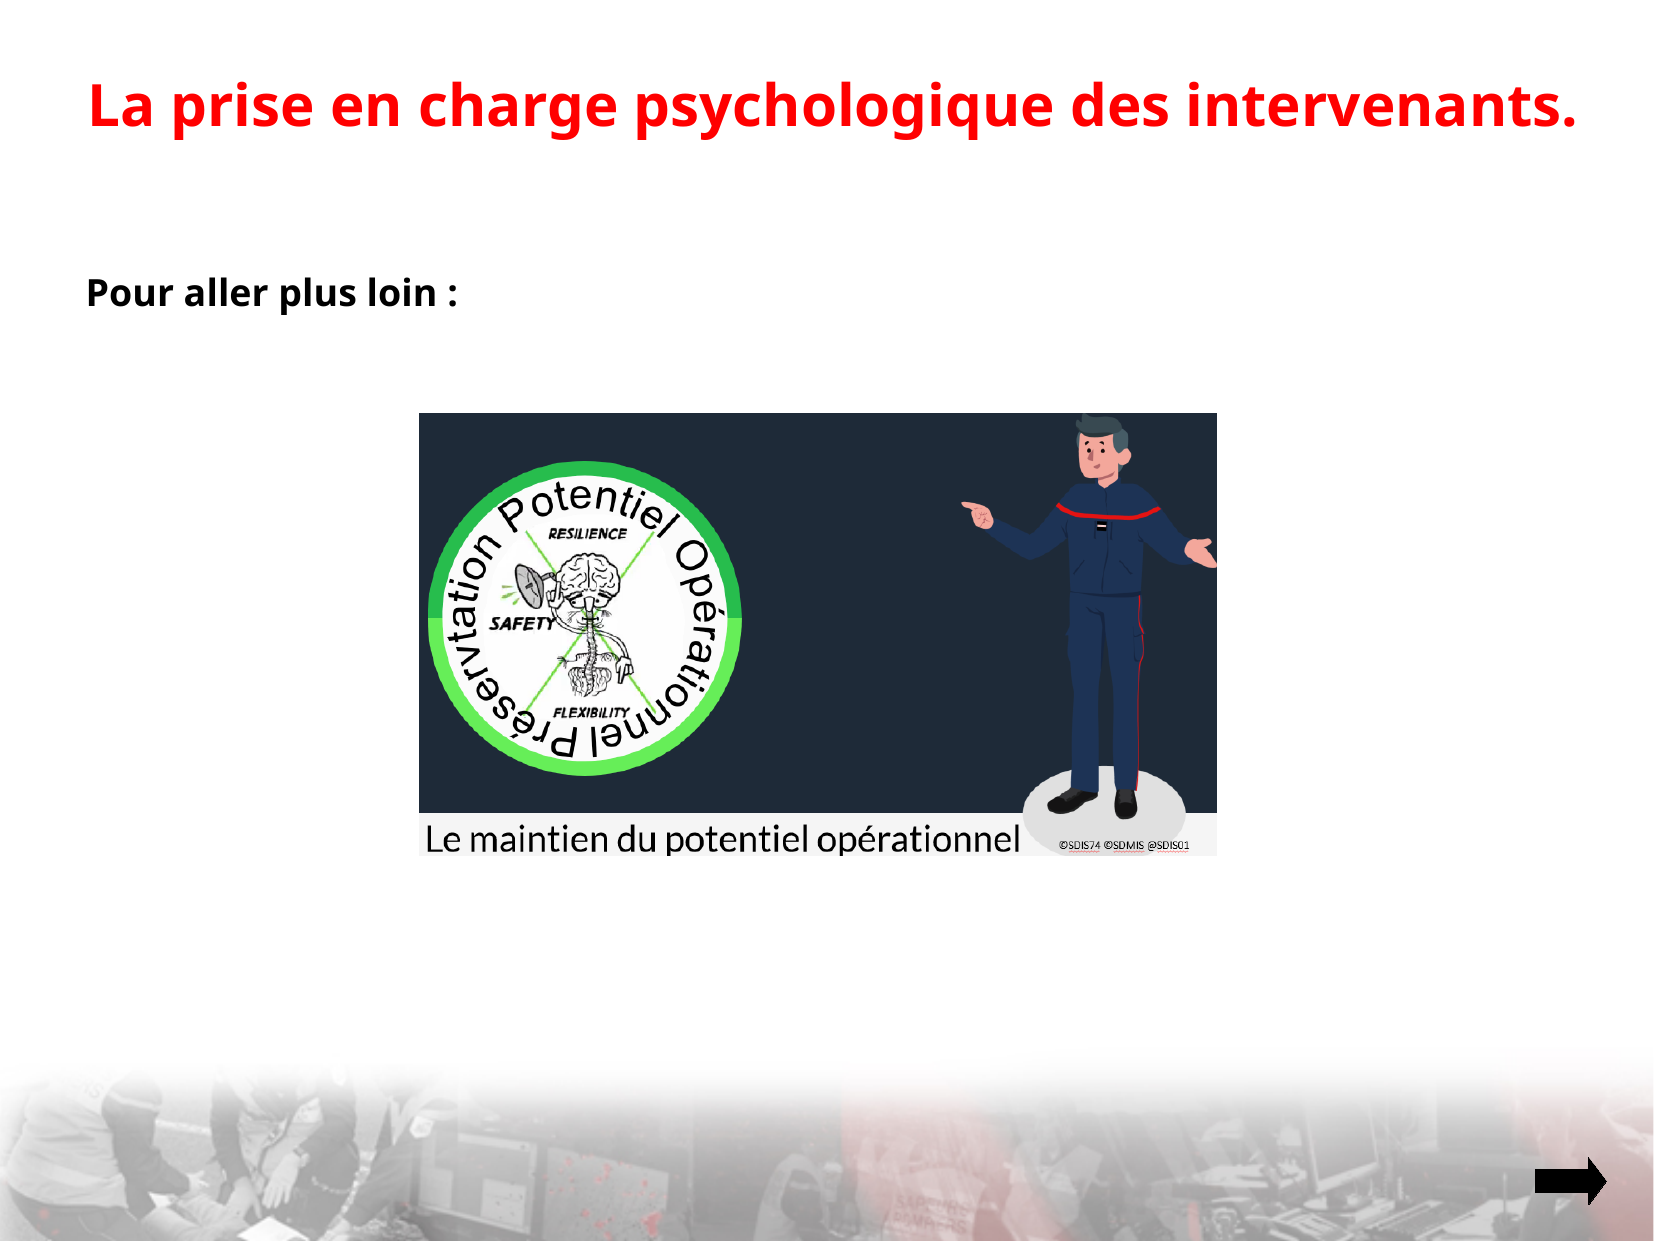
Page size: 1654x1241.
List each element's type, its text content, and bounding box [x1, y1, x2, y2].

text_box [1535, 1157, 1607, 1205]
text_box Pour aller plus loin : [70, 258, 1595, 319]
picture [0, 2, 1654, 1241]
title La prise en charge psychologique des intervenants. [35, 41, 1630, 166]
